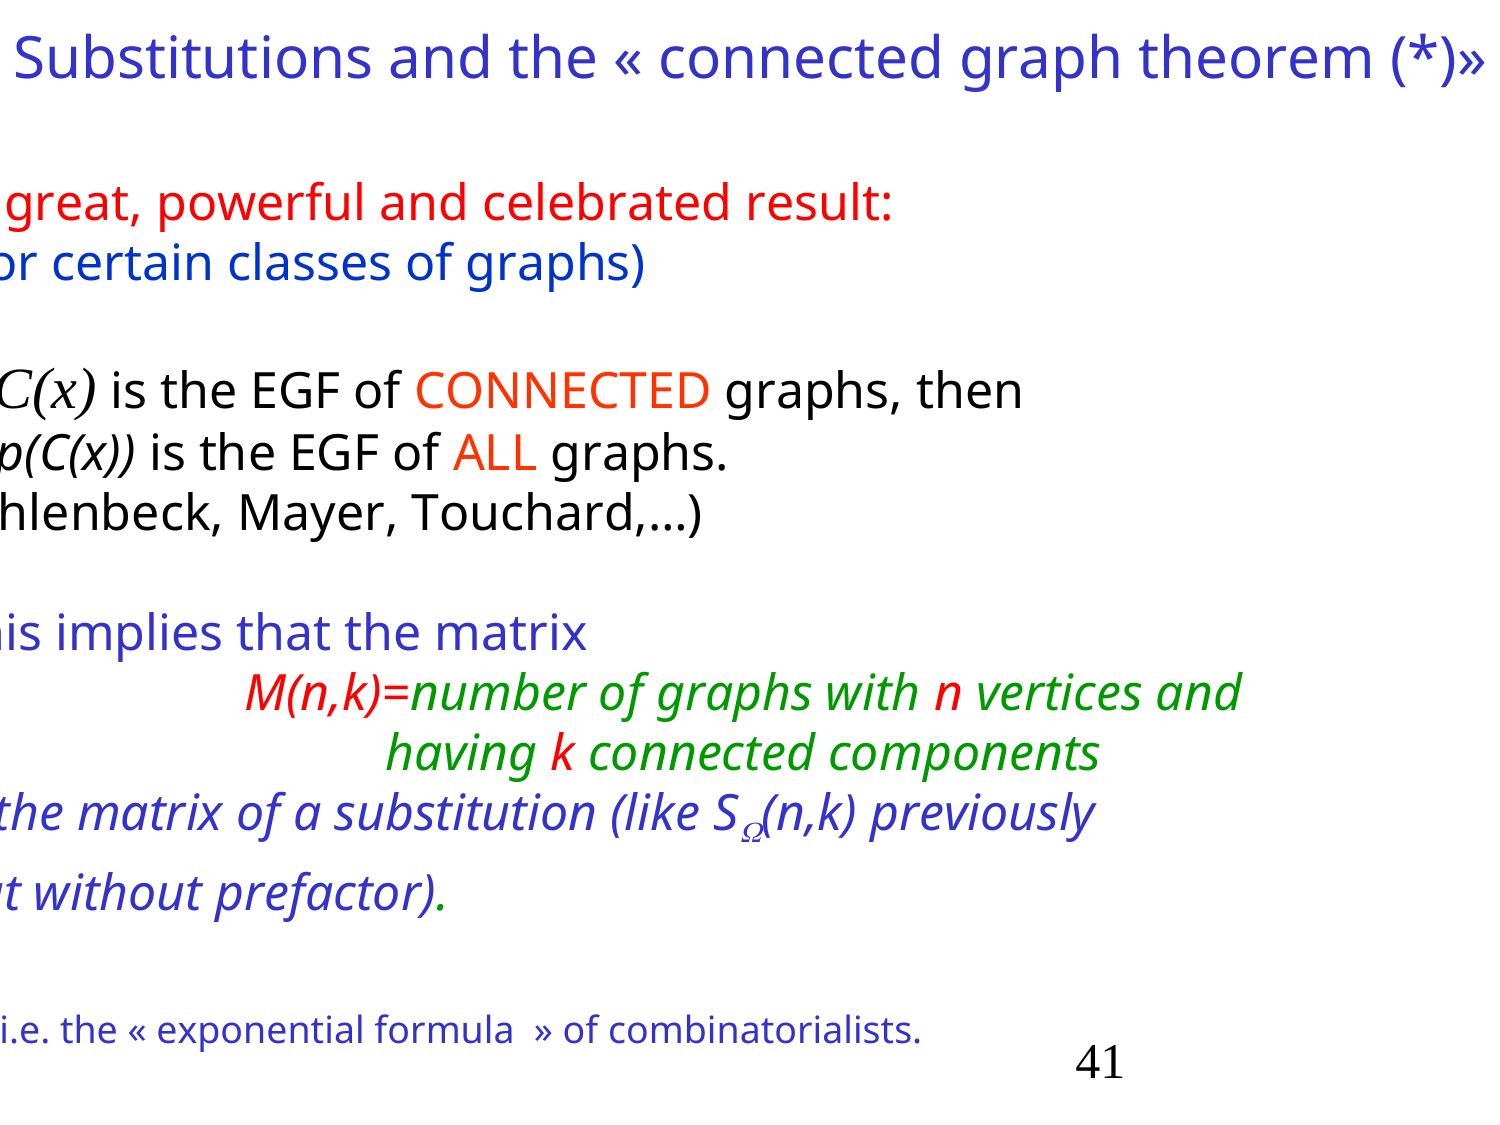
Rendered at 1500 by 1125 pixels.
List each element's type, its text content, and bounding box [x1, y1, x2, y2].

text_box Substitutions and the « connected graph theorem (*)» A great, powerful and celebrated result: (For certain classes of graphs) If C(x) is the EGF of CONNECTED graphs, then exp(C(x)) is the EGF of ALL graphs. (Uhlenbeck, Mayer, Touchard,…) This implies that the matrix M(n,k)=number of graphs with n vertices and having k connected components is the matrix of a substitution (like S(n,k) previously but without prefactor). (*) i.e. the « exponential formula » of combinatorialists. [0, 12, 1500, 1059]
